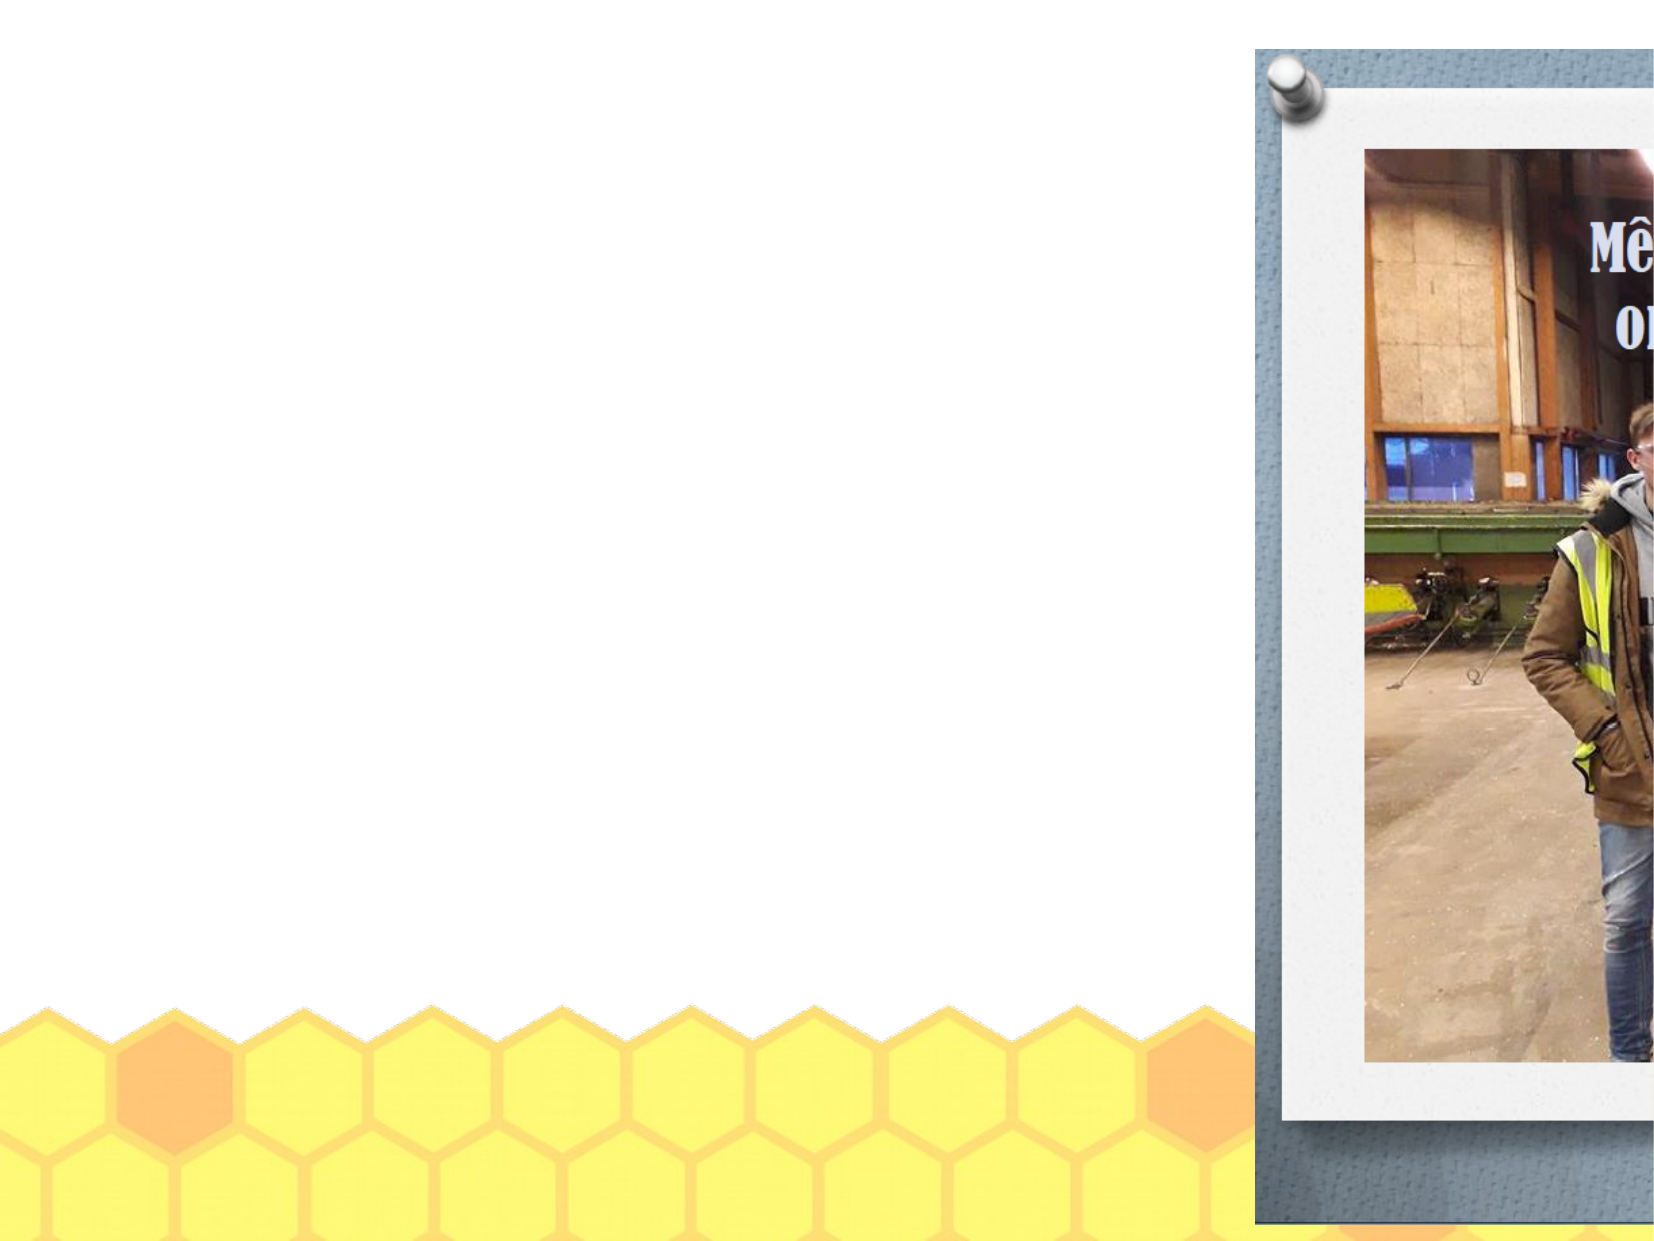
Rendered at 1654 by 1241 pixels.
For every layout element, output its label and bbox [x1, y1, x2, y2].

picture [1255, 49, 1654, 1225]
